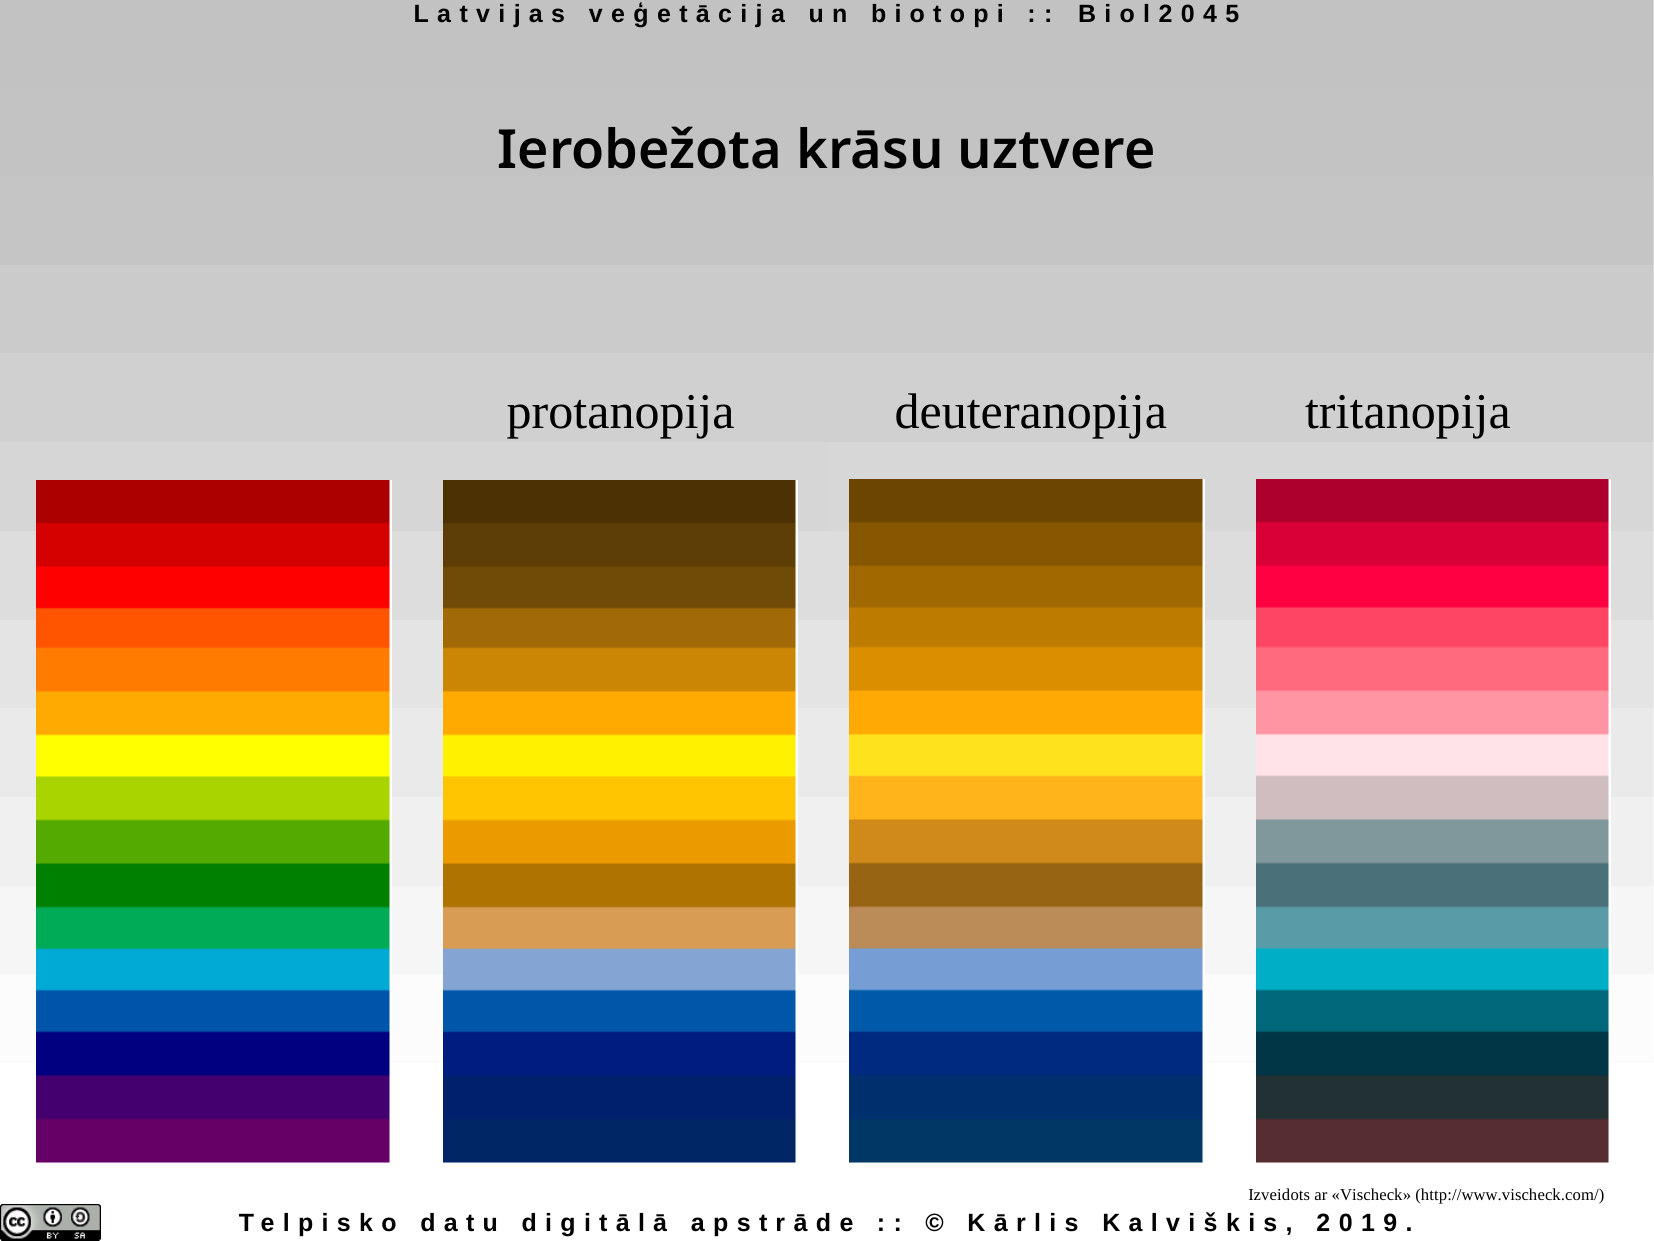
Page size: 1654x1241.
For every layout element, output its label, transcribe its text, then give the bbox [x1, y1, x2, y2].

text_box deuteranopija [894, 383, 1168, 441]
title Ierobežota krāsu uztvere [29, 49, 1625, 245]
picture [0, 0, 1654, 1241]
text_box tritanopija [1305, 383, 1512, 441]
text_box Izveidots ar «Vischeck» (http://www.vischeck.com/) [1248, 1185, 1606, 1204]
text_box protanopija [506, 383, 736, 441]
